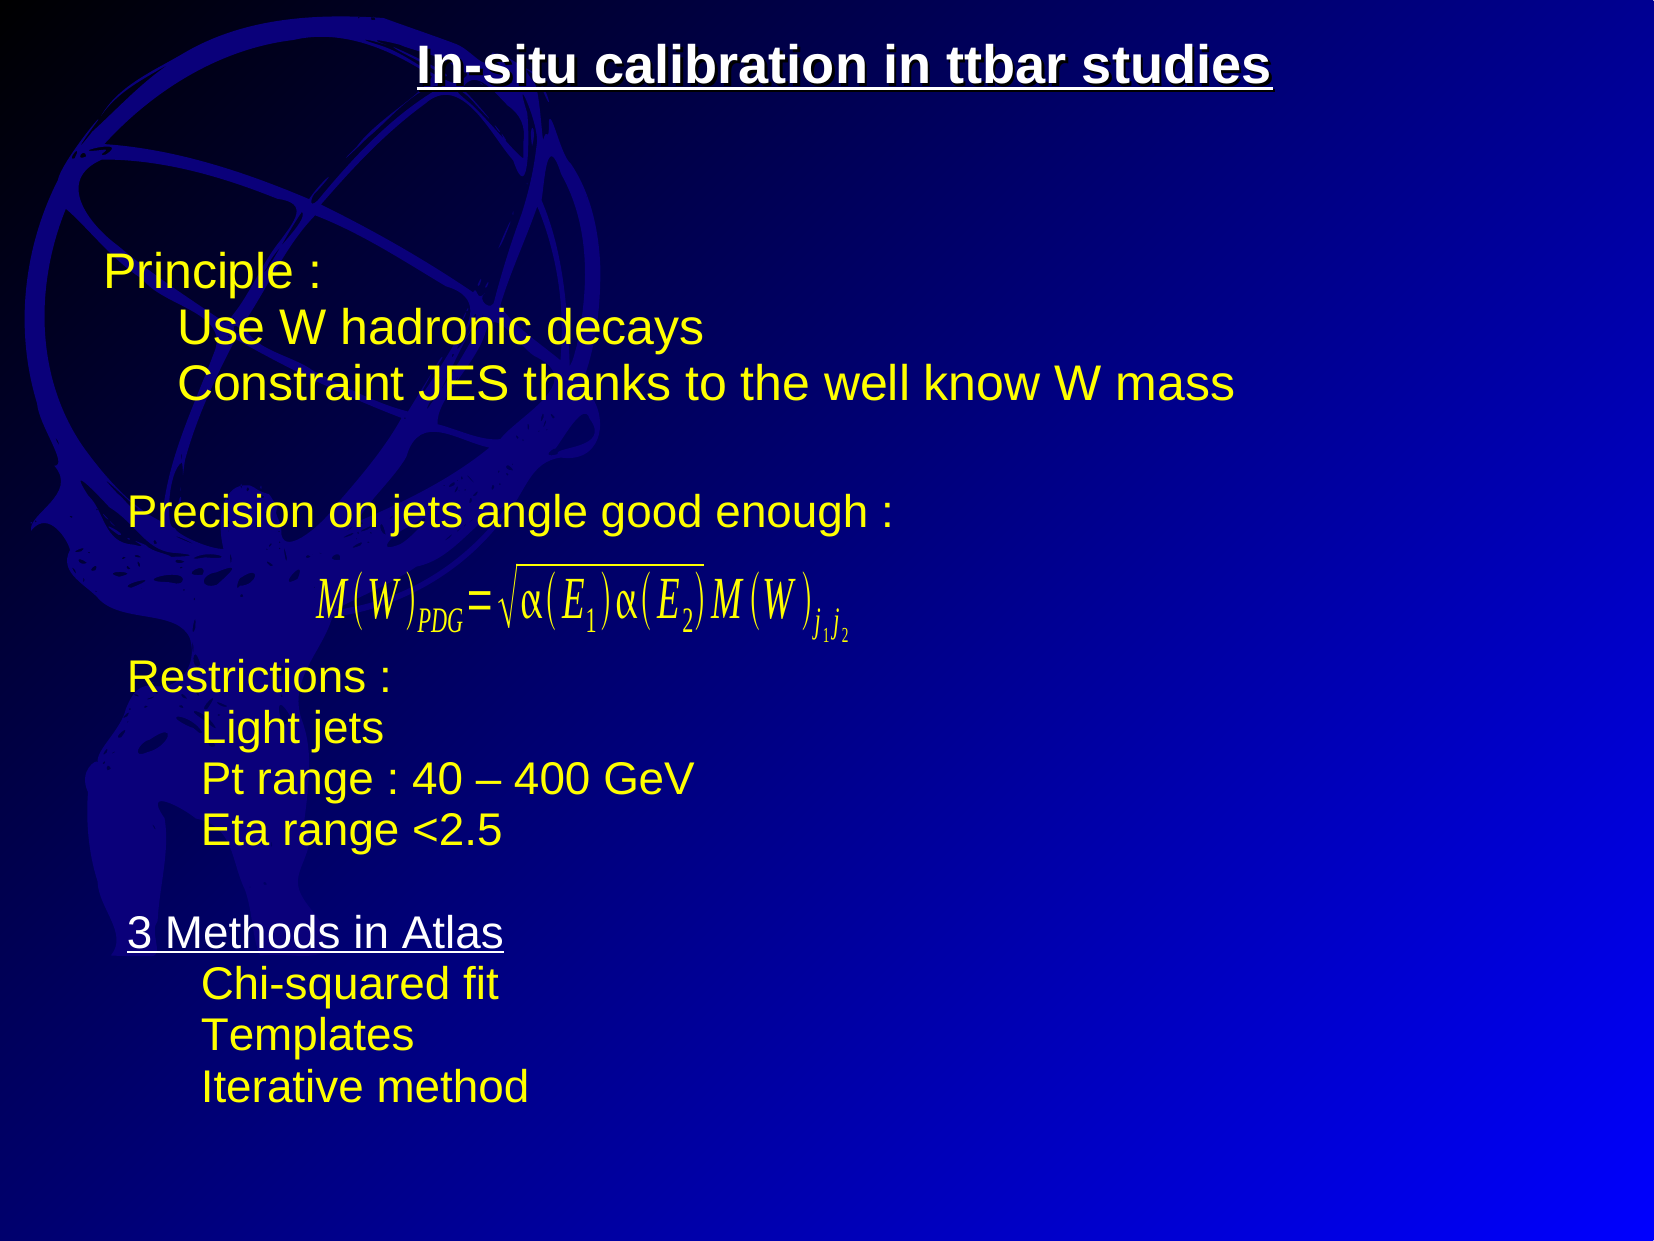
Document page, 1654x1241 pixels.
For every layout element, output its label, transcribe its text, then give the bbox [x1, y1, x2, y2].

text_box Principle : Use W hadronic decays Constraint JES thanks to the well know W mass [88, 236, 1251, 438]
text_box Precision on jets angle good enough : Restrictions : Light jets Pt range : 40 – 400 GeV Eta range <2.5 3 Methods in Atlas Chi-squared fit Templates Iterative method [112, 478, 923, 1187]
text_box In-situ calibration in ttbar studies [401, 27, 1288, 113]
chart [304, 561, 857, 647]
